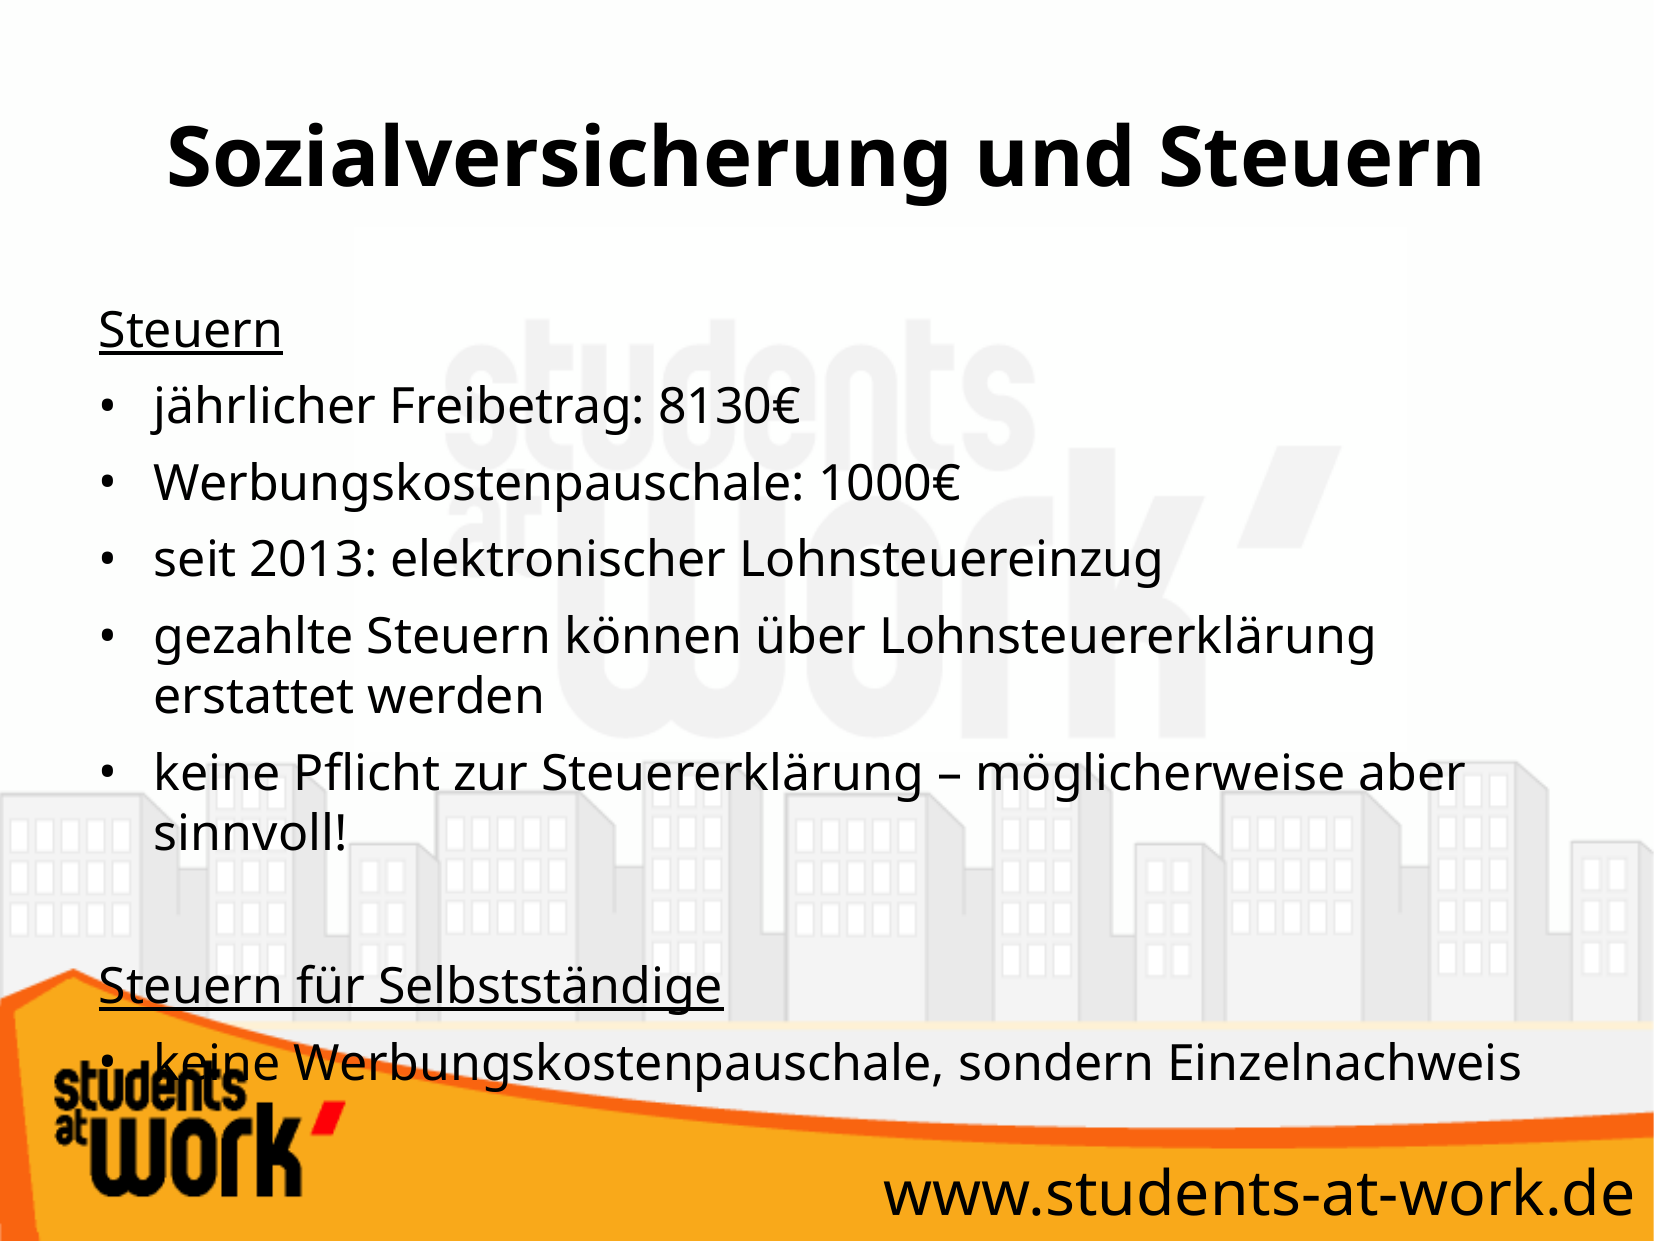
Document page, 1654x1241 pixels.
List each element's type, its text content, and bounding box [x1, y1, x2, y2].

title Sozialversicherung und Steuern [82, 49, 1571, 257]
picture [0, 0, 1654, 1241]
text_box www.students-at-work.de [868, 1145, 1652, 1236]
list Steuern jährlicher Freibetrag: 8130€ Werbungskostenpauschale: 1000€ seit 2013: elektronischer Lohnsteuereinzug gezahlte Steuern können über Lohnsteuererklärung erstattet werden keine Pflicht zur Steuererklärung – möglicherweise aber sinnvoll! Steuern für Selbstständige keine Werbungskostenpauschale, sondern Einzelnachweis [82, 289, 1571, 1109]
